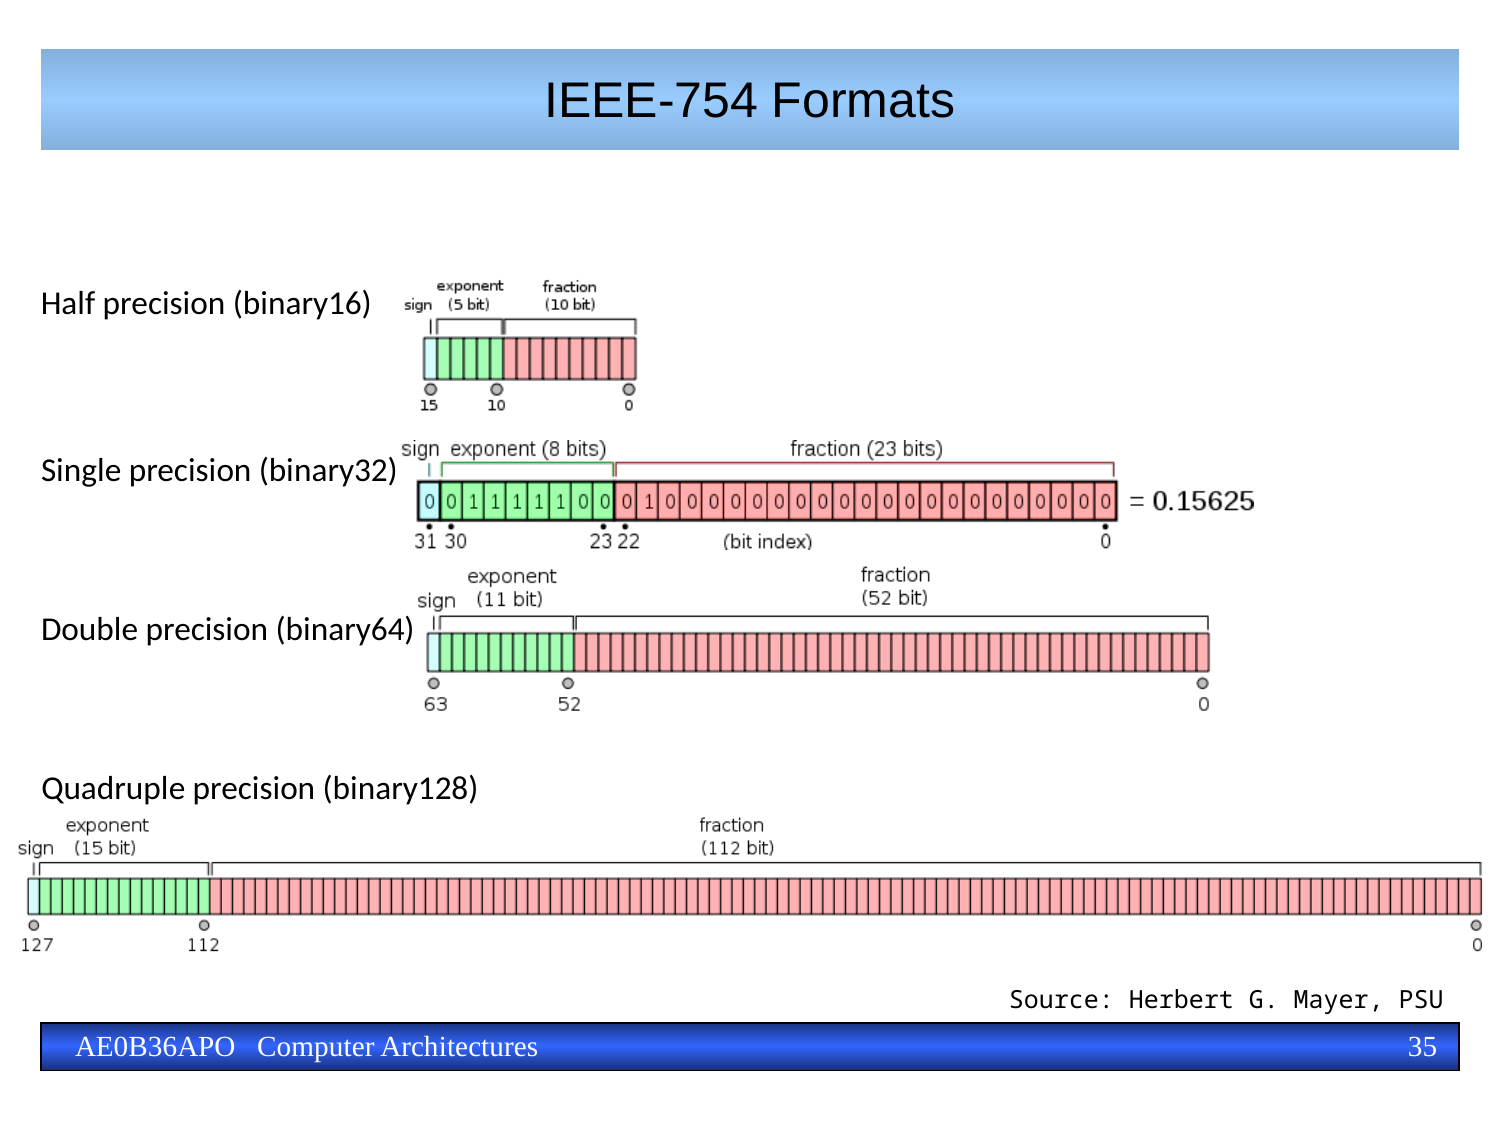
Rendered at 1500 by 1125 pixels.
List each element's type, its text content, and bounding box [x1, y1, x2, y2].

text_box Half precision (binary16) [26, 273, 388, 329]
picture [0, 810, 1500, 969]
title IEEE-754 Formats [41, 49, 1459, 150]
picture [398, 560, 1236, 730]
text_box Source: Herbert G. Mayer, PSU [679, 975, 1459, 1051]
text_box Double precision (binary64) [26, 600, 430, 655]
picture [398, 440, 1254, 550]
picture [392, 273, 649, 421]
text_box Single precision (binary32) [26, 440, 414, 496]
text_box Quadruple precision (binary128) [26, 758, 494, 814]
